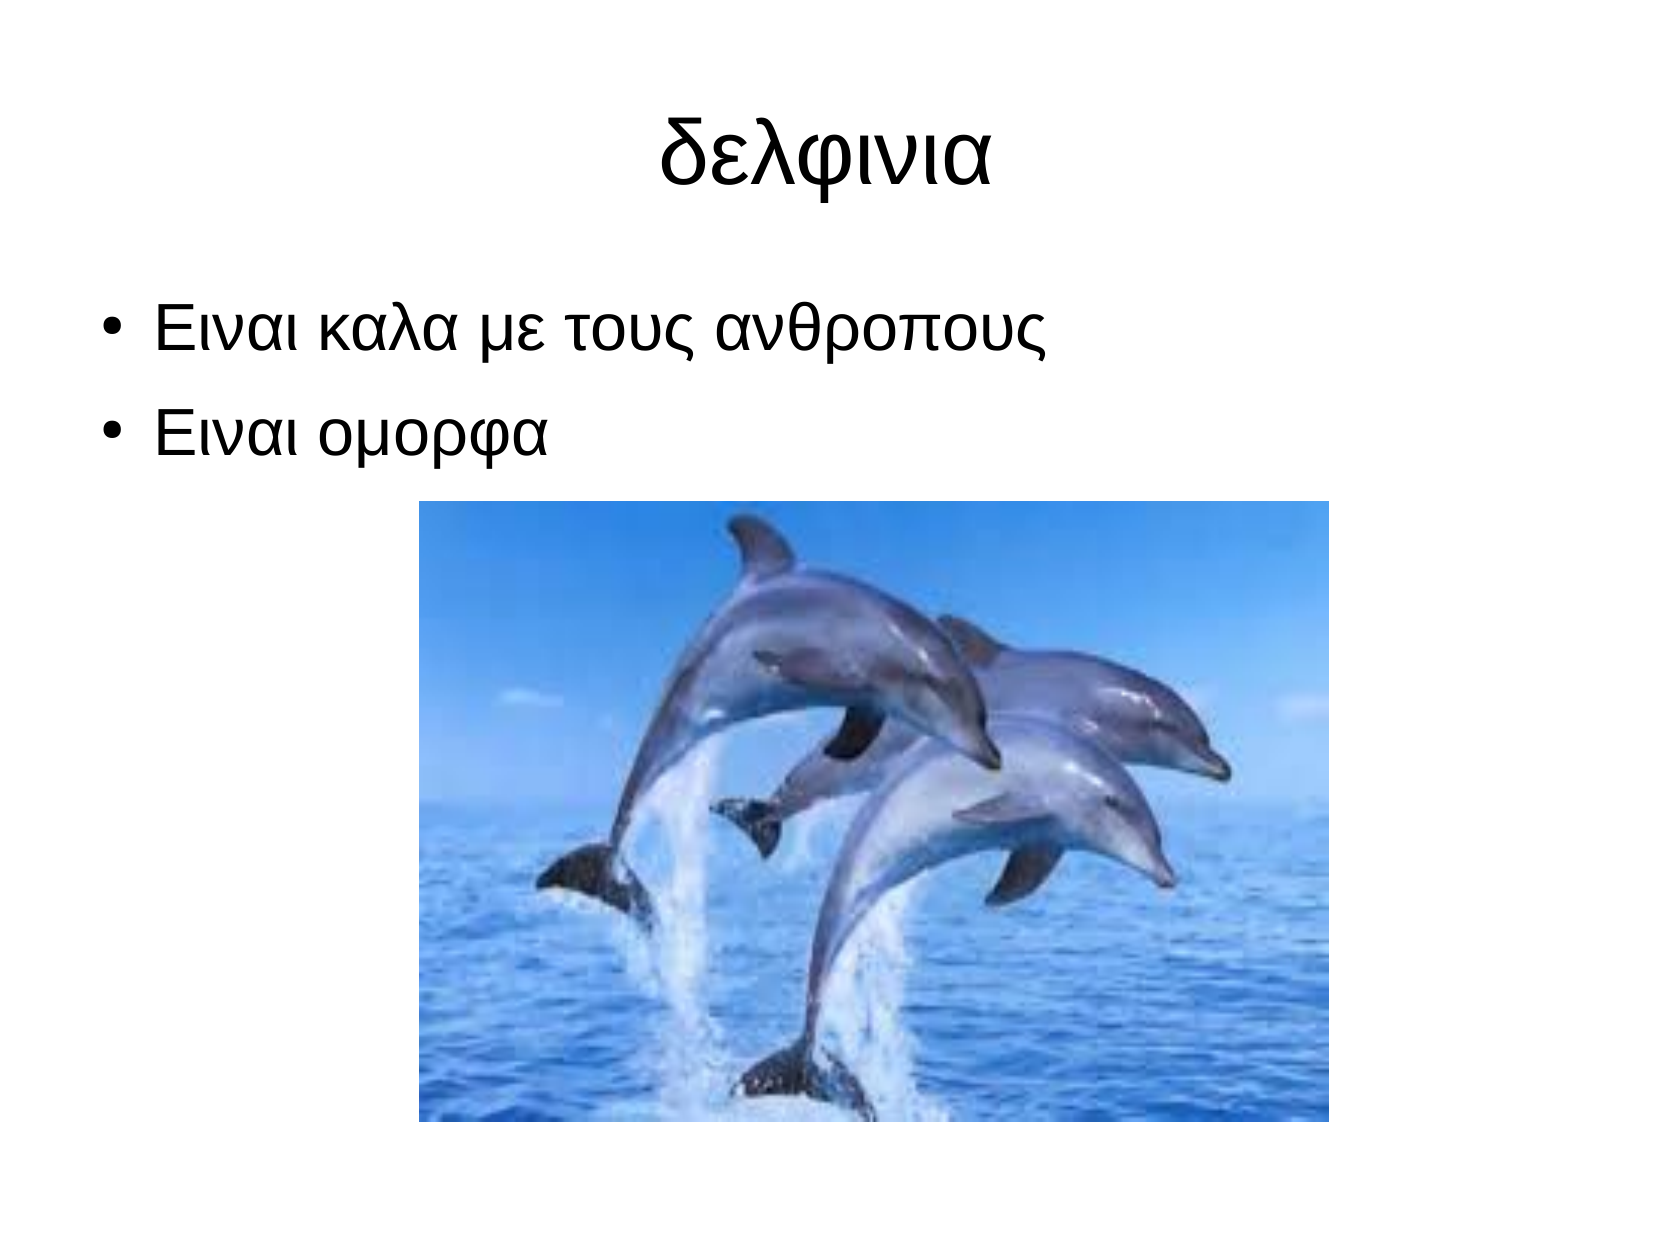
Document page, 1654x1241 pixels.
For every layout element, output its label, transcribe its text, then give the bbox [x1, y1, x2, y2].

title δελφινια [82, 49, 1571, 257]
picture [419, 501, 1329, 1123]
list Ειναι καλα με τους ανθροπους Ειναι ομορφα [82, 290, 1571, 1109]
